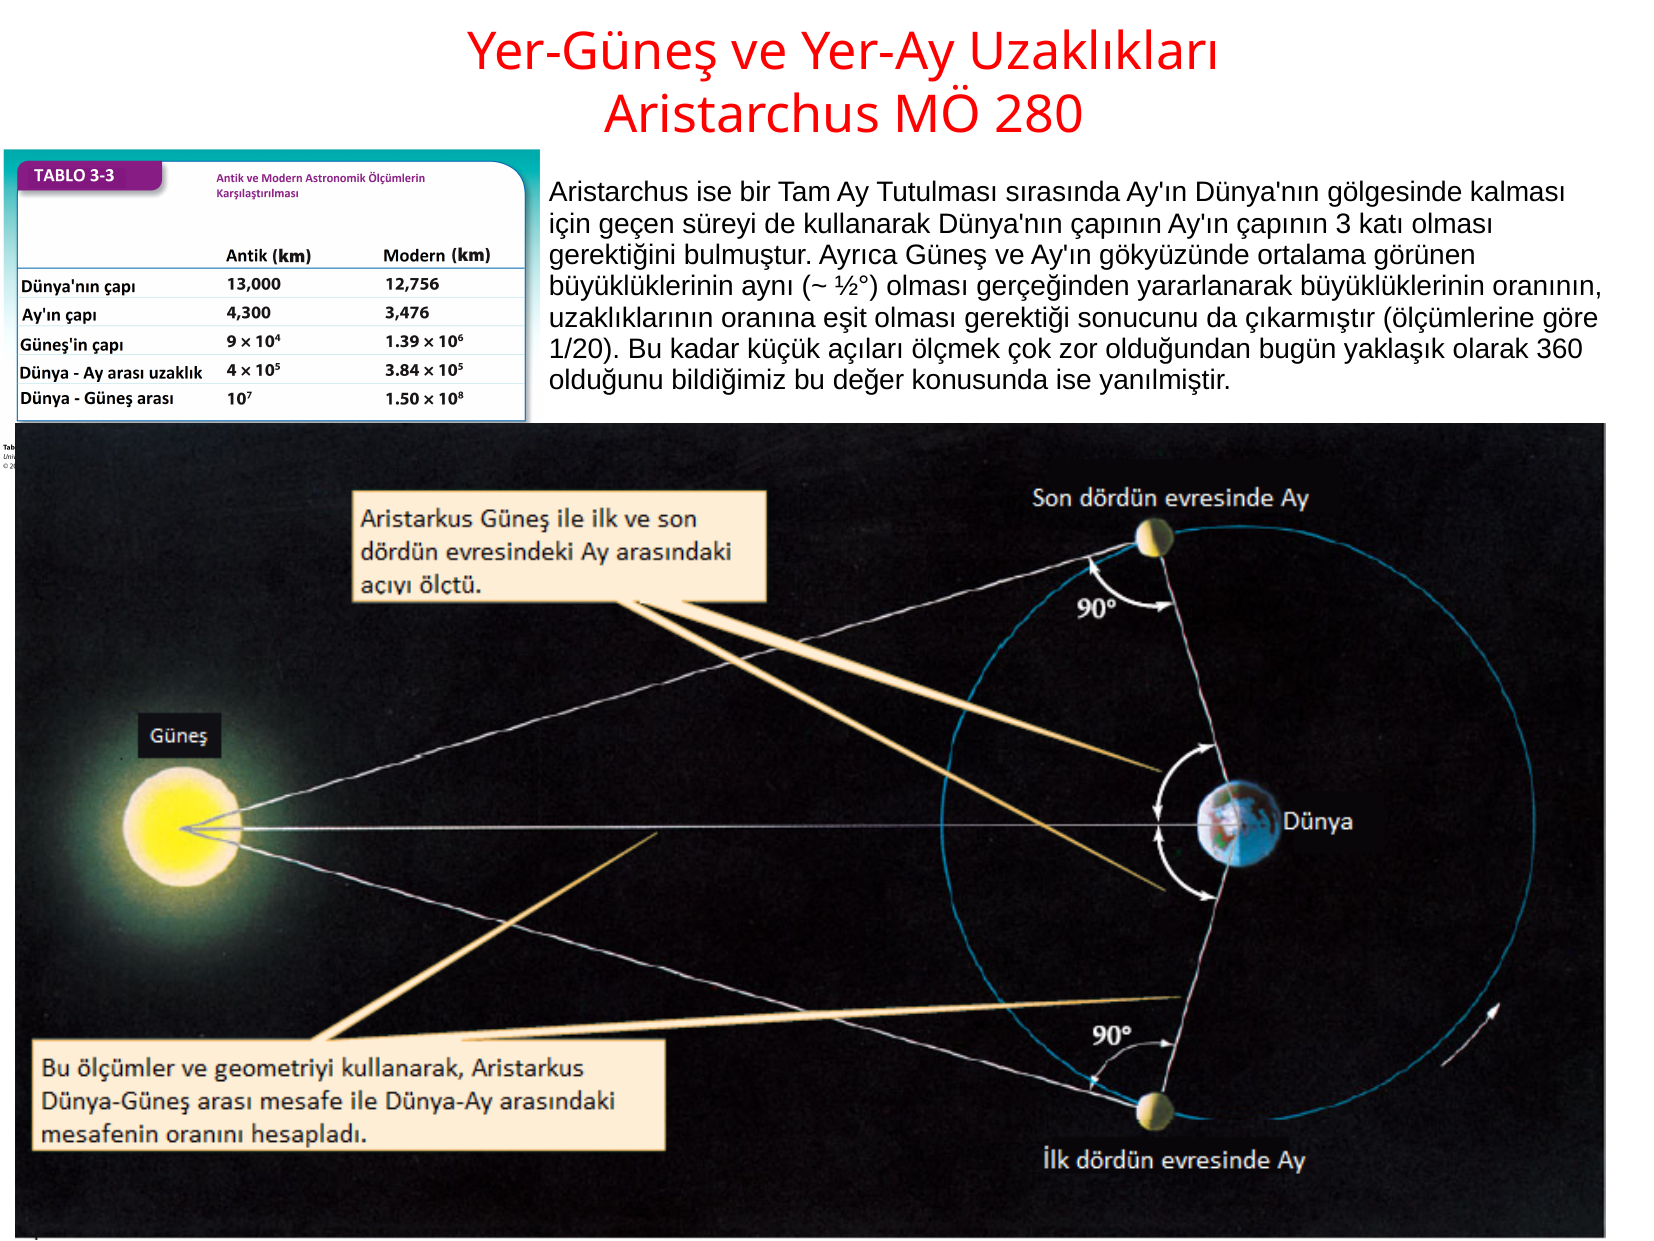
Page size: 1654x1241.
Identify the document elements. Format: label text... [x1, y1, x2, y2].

picture [0, 146, 1606, 1240]
text_box Aristarchus ise bir Tam Ay Tutulması sırasında Ay'ın Dünya'nın gölgesinde kalması için geçen süreyi de kullanarak Dünya'nın çapının Ay'ın çapının 3 katı olması gerektiğini bulmuştur. Ayrıca Güneş ve Ay'ın gökyüzünde ortalama görünen büyüklüklerinin aynı (~ ½°) olması gerçeğinden yararlanarak büyüklüklerinin oranının, uzaklıklarının oranına eşit olması gerektiği sonucunu da çıkarmıştır (ölçümlerine göre 1/20). Bu kadar küçük açıları ölçmek çok zor olduğundan bugün yaklaşık olarak 360 olduğunu bildiğimiz bu değer konusunda ise yanılmiştir. [534, 169, 1621, 417]
title Yer-Güneş ve Yer-Ay Uzaklıkları Aristarchus MÖ 280 [82, 13, 1571, 147]
